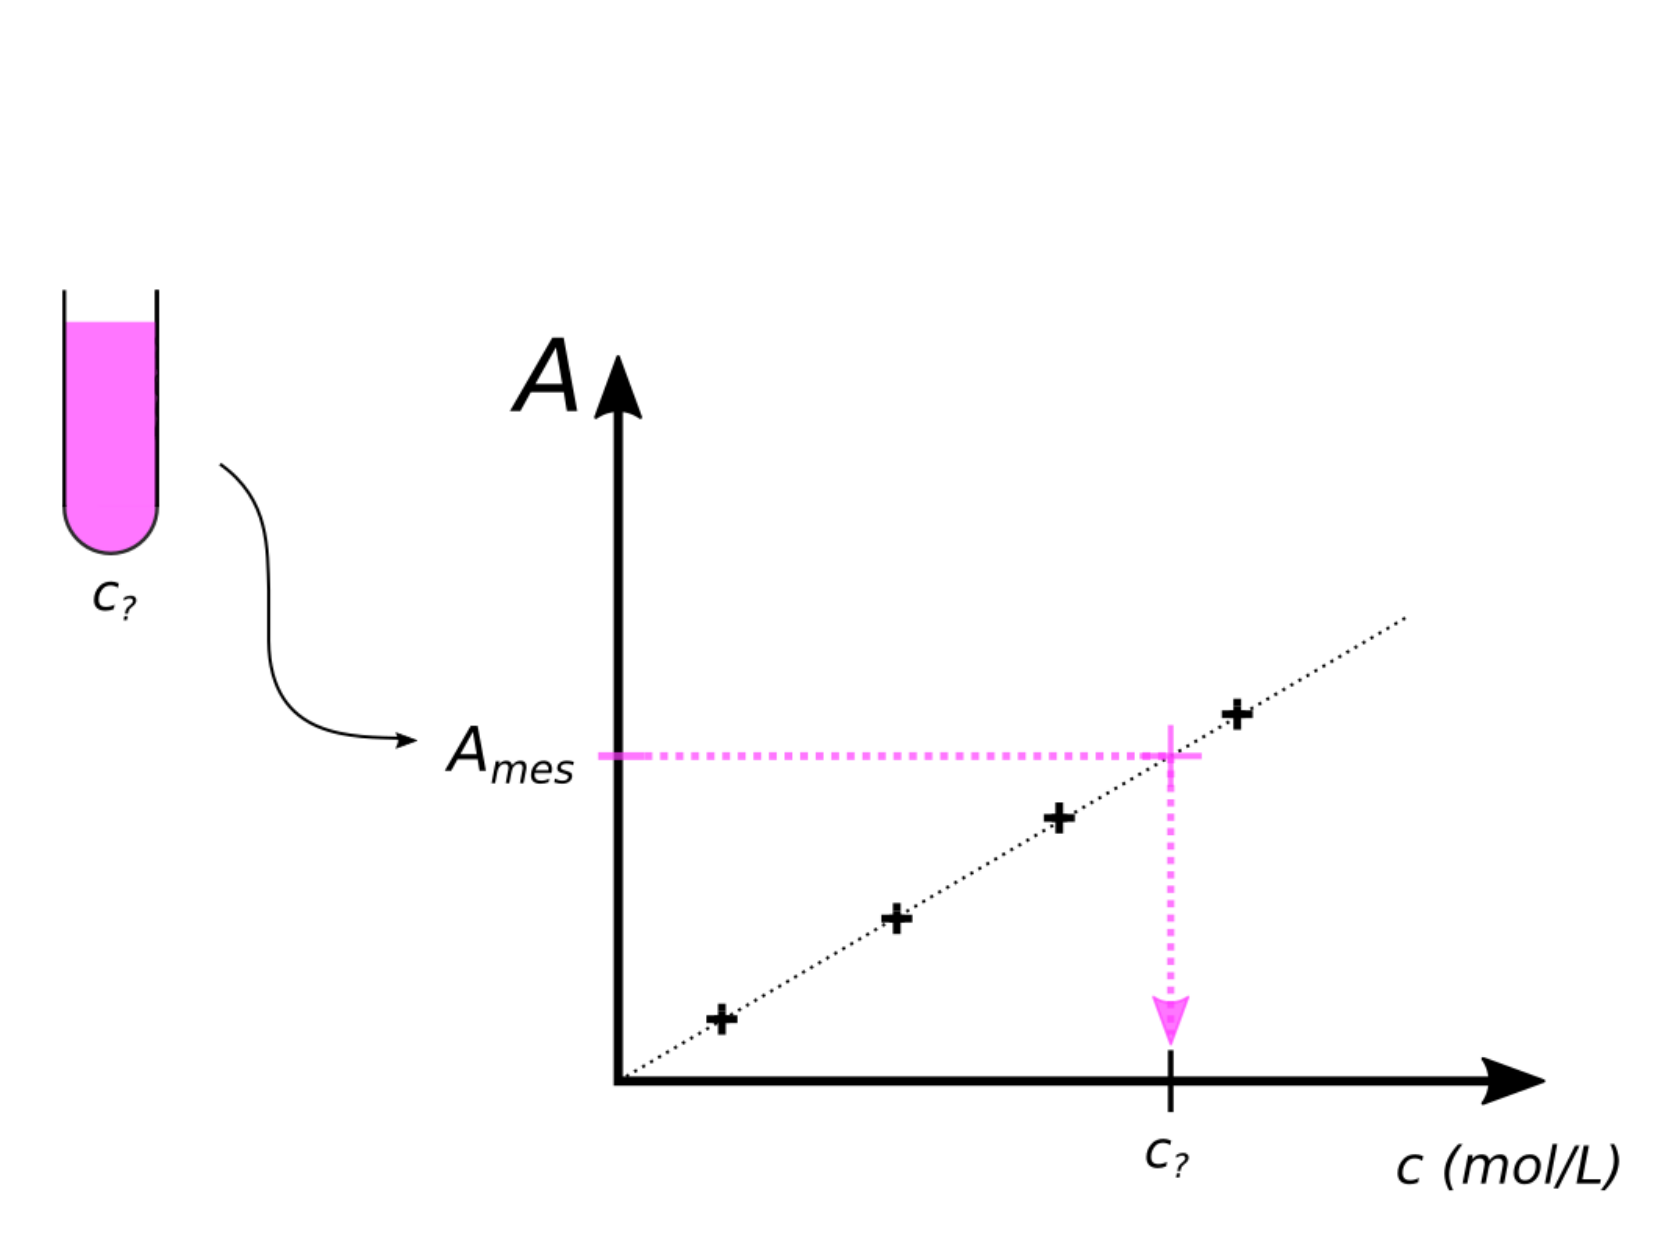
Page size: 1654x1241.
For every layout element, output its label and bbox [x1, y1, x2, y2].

picture [0, 271, 1654, 1228]
